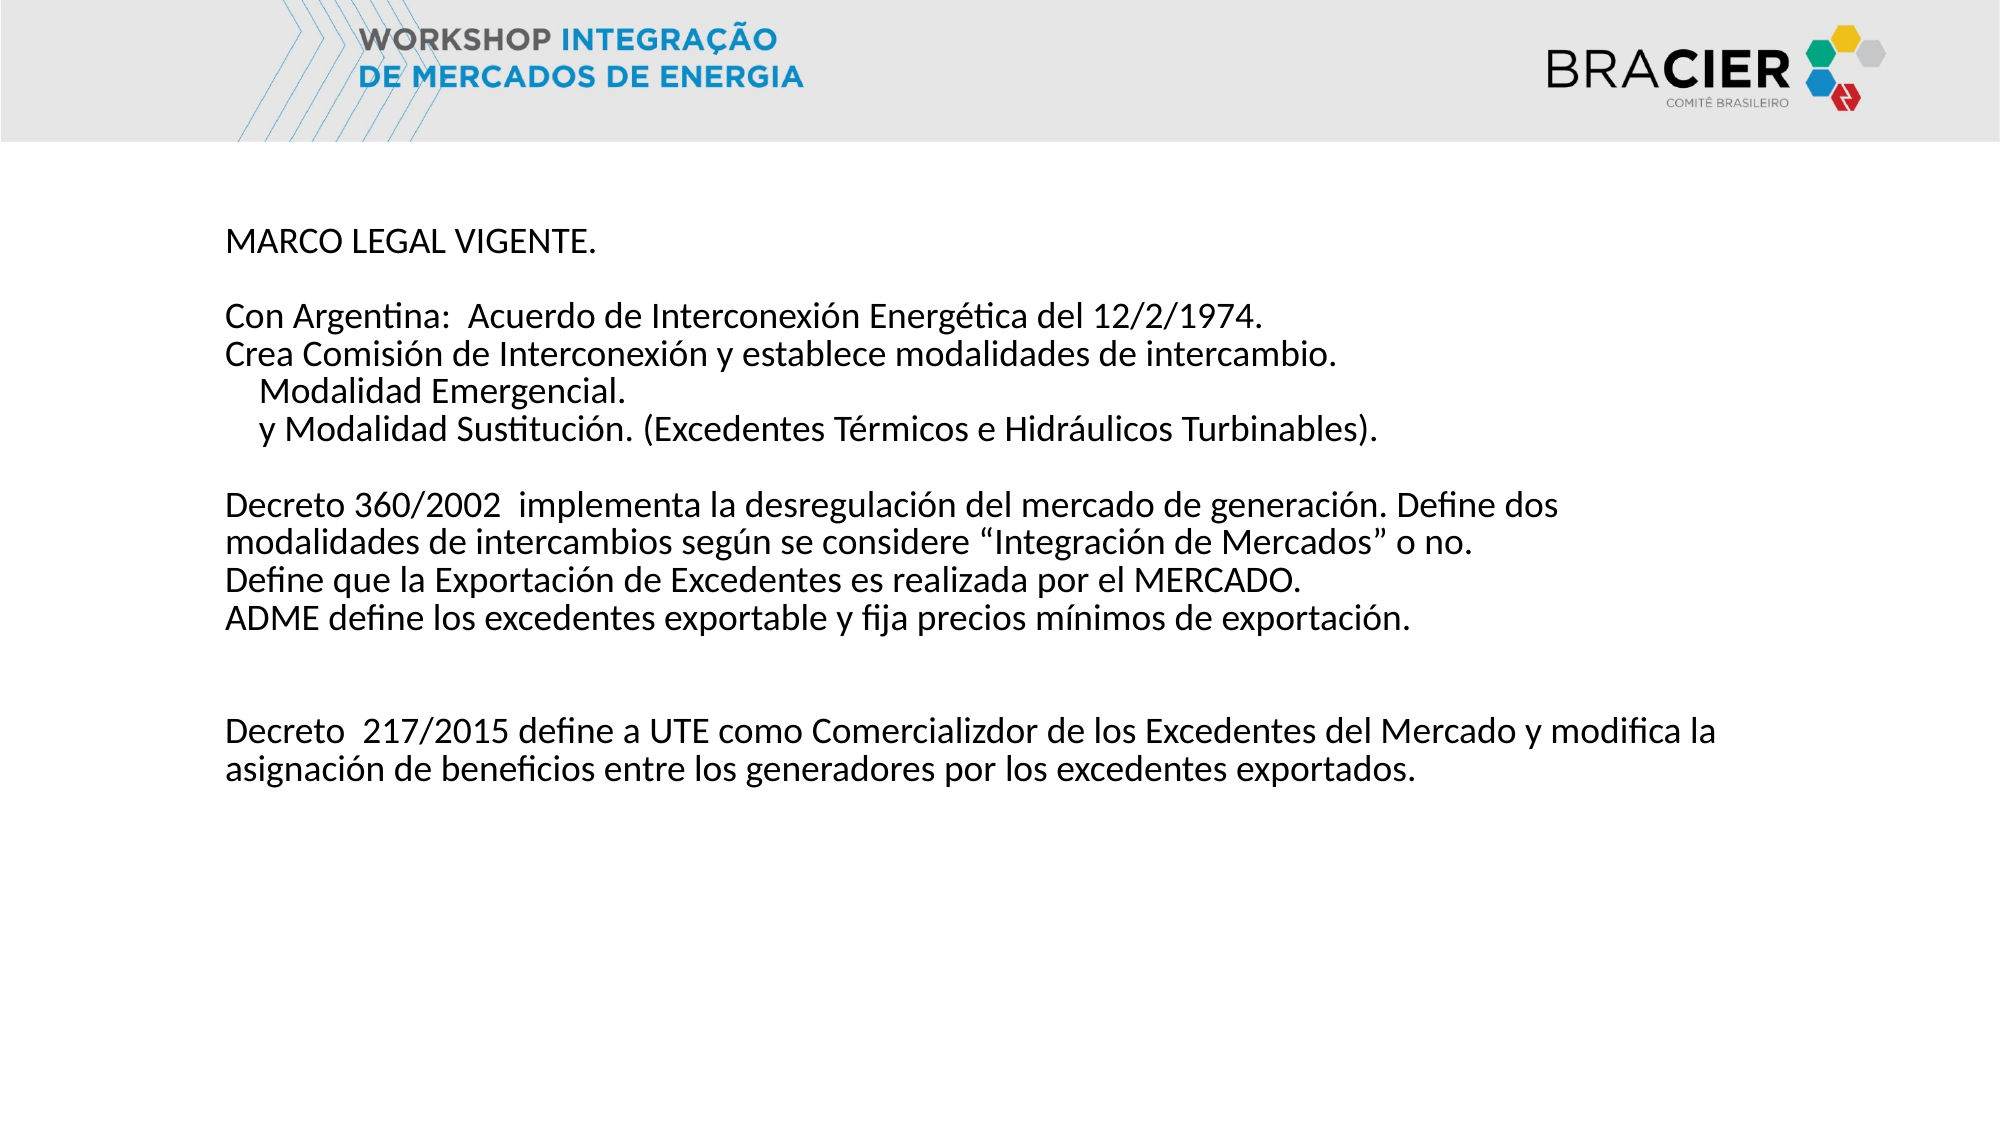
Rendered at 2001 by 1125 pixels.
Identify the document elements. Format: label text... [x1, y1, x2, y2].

title MARCO LEGAL VIGENTE. Con Argentina: Acuerdo de Interconexión Energética del 12/2/1974. Crea Comisión de Interconexión y establece modalidades de intercambio. Modalidad Emergencial. y Modalidad Sustitución. (Excedentes Térmicos e Hidráulicos Turbinables). Decreto 360/2002 implementa la desregulación del mercado de generación. Define dos modalidades de intercambios según se considere “Integración de Mercados” o no. Define que la Exportación de Excedentes es realizada por el MERCADO. ADME define los excedentes exportable y fija precios mínimos de exportación. Decreto 217/2015 define a UTE como Comercializdor de los Excedentes del Mercado y modifica la asignación de beneficios entre los generadores por los excedentes exportados. [225, 160, 1725, 893]
picture [0, 0, 2000, 142]
